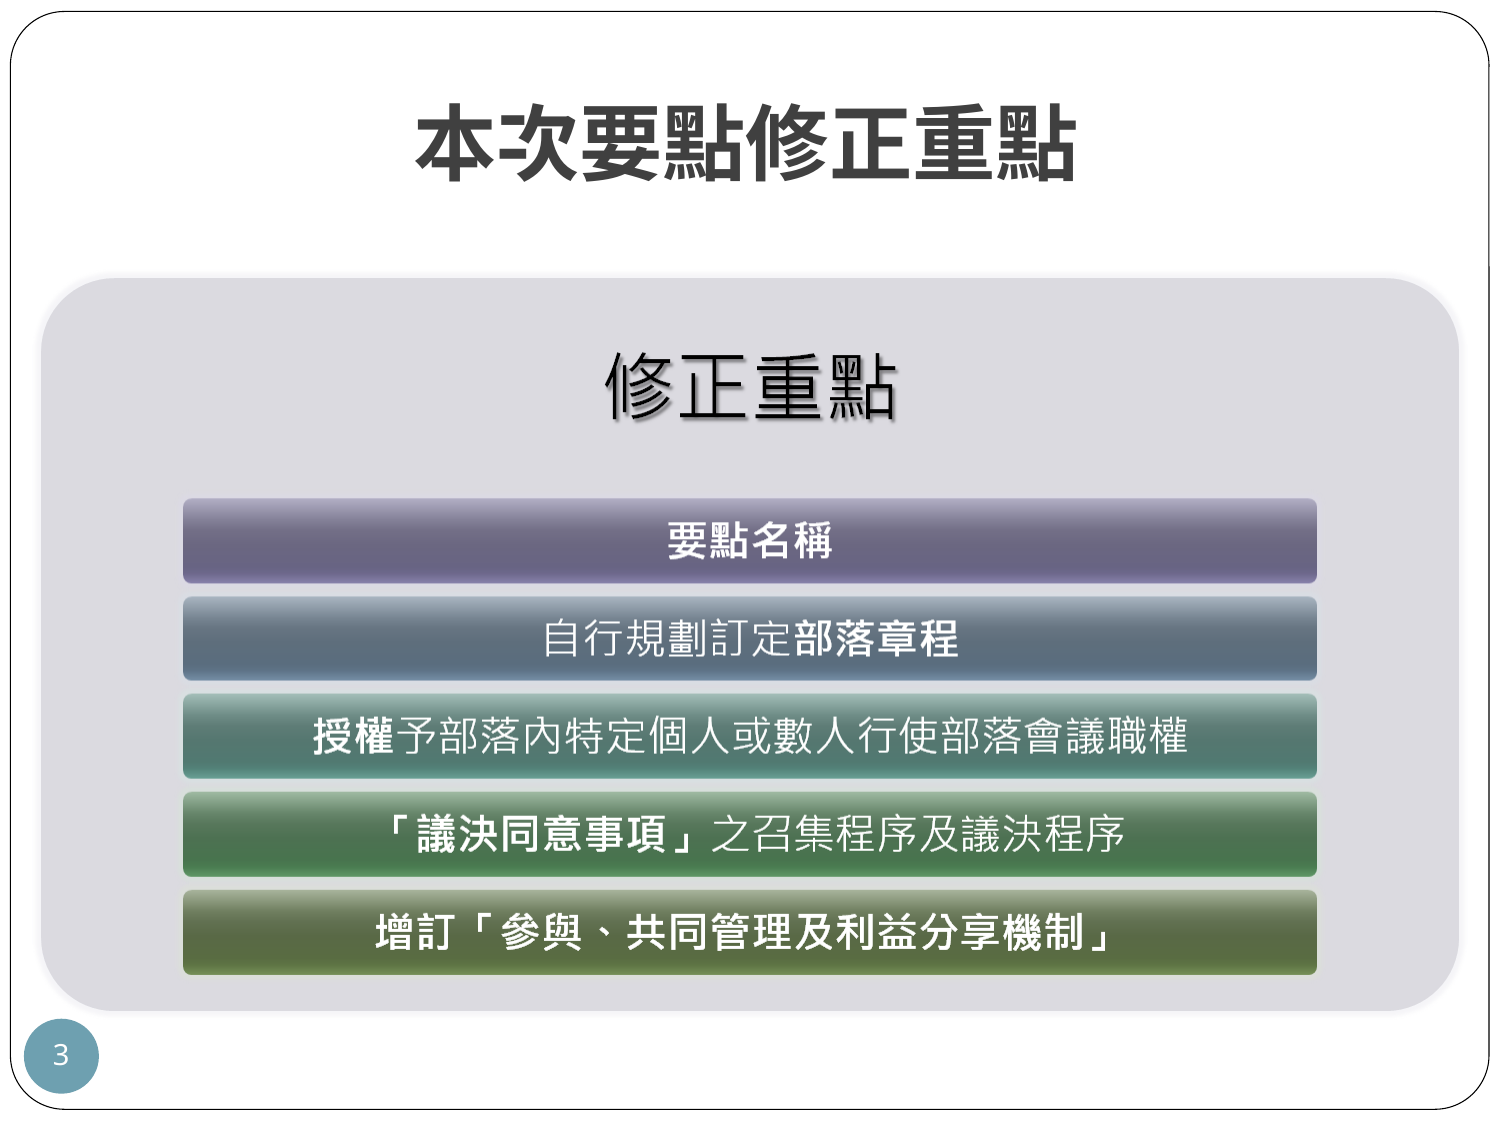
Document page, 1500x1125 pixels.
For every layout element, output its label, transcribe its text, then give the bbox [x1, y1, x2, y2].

text_box 本次要點修正重點 [112, 18, 1388, 207]
text_box <編號> [23, 1024, 99, 1094]
picture [28, 265, 1472, 1024]
